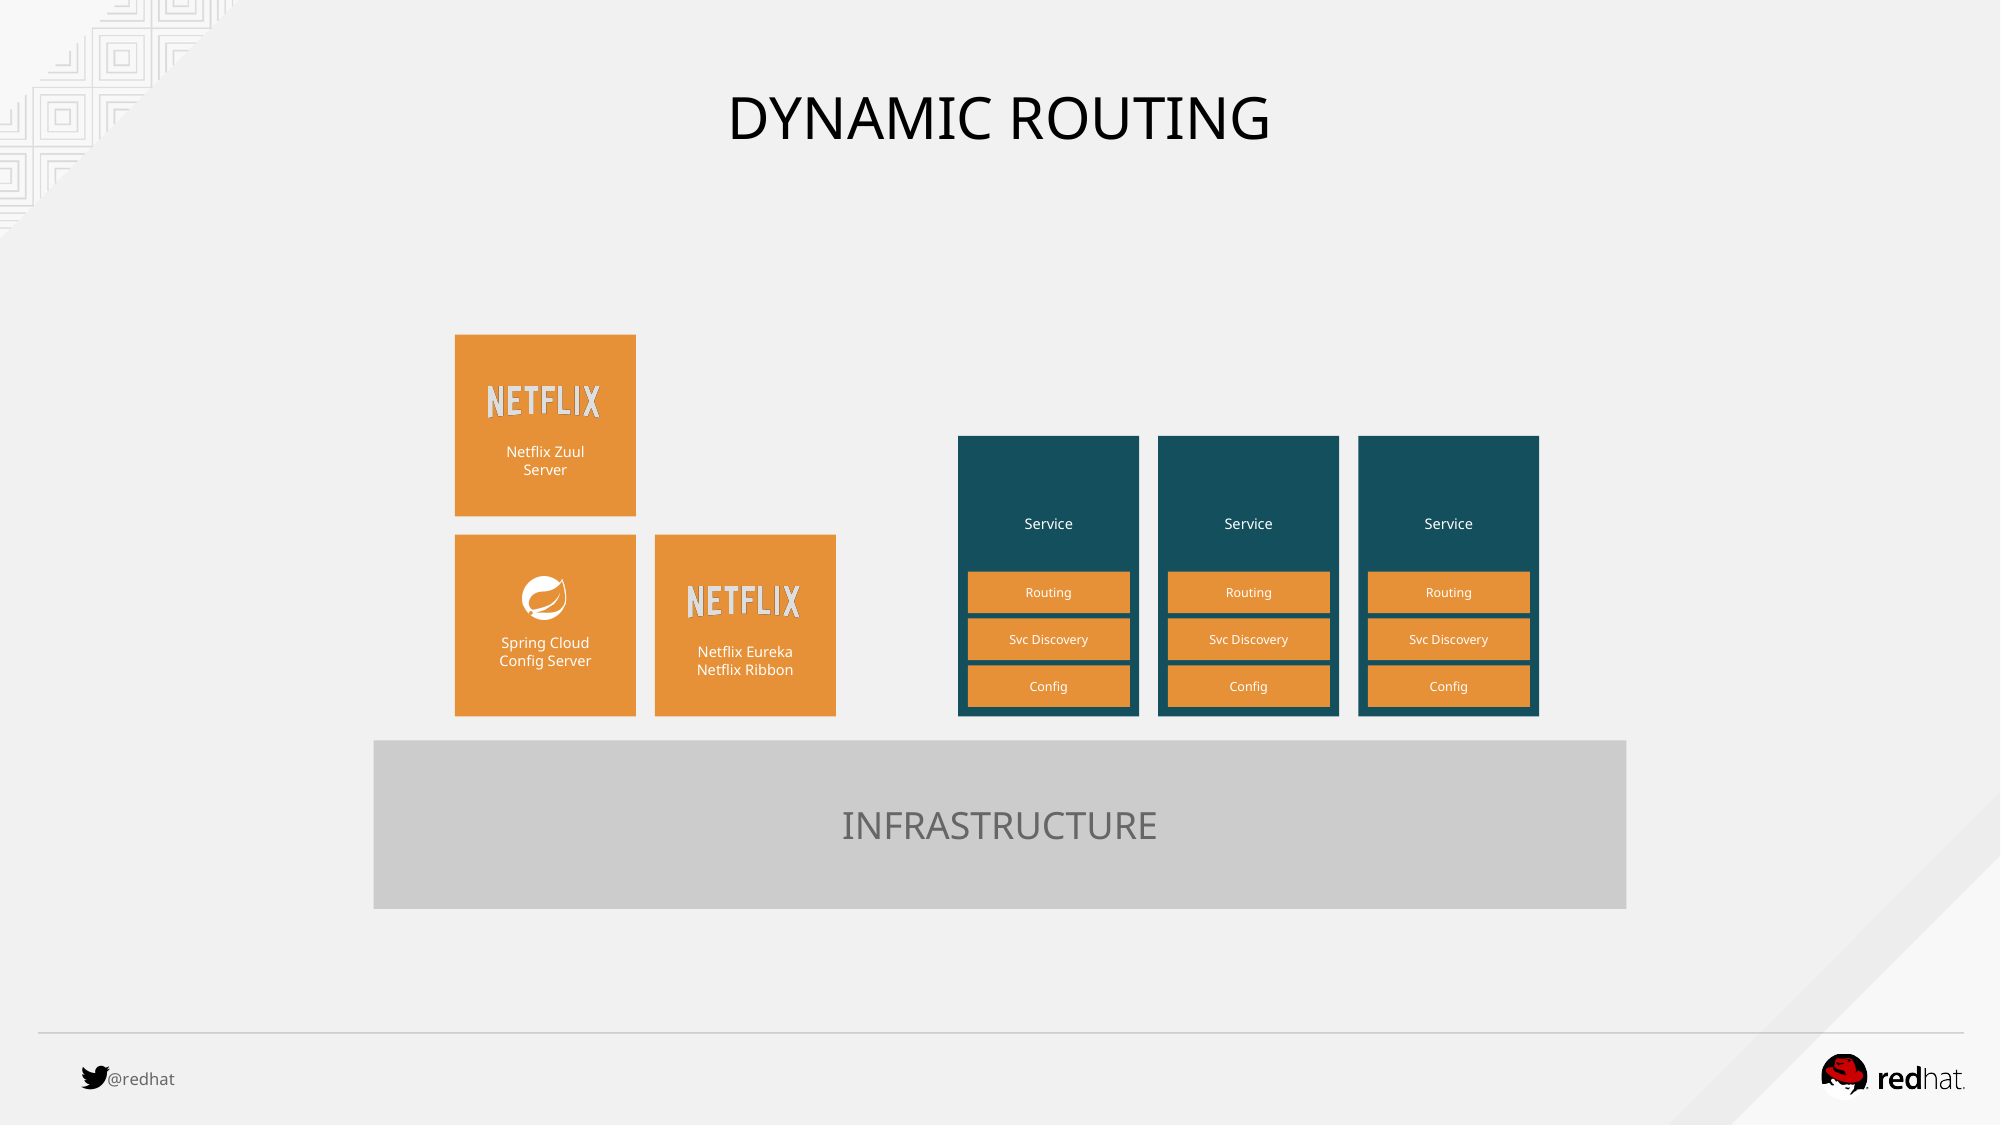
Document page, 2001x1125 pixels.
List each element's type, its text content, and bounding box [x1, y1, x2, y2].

text_box Netflix Eureka Netflix Ribbon [654, 534, 836, 717]
text_box Config [1167, 665, 1330, 707]
text_box INFRASTRUCTURE [373, 740, 1627, 909]
text_box Svc Discovery [1167, 618, 1330, 661]
text_box Netflix Zuul Server [454, 334, 636, 517]
text_box Svc Discovery [1367, 618, 1530, 661]
text_box Routing [967, 571, 1130, 614]
text_box Routing [1167, 571, 1330, 614]
text_box Service [1358, 435, 1540, 717]
title DYNAMIC ROUTING [180, 0, 1820, 233]
text_box Config [967, 665, 1130, 707]
text_box Service [1158, 435, 1340, 717]
text_box Service [958, 435, 1140, 717]
text_box Svc Discovery [967, 618, 1130, 661]
text_box Config [1367, 665, 1530, 707]
text_box Spring Cloud Config Server [454, 534, 636, 717]
text_box Routing [1367, 571, 1530, 614]
picture [0, 0, 2001, 1125]
